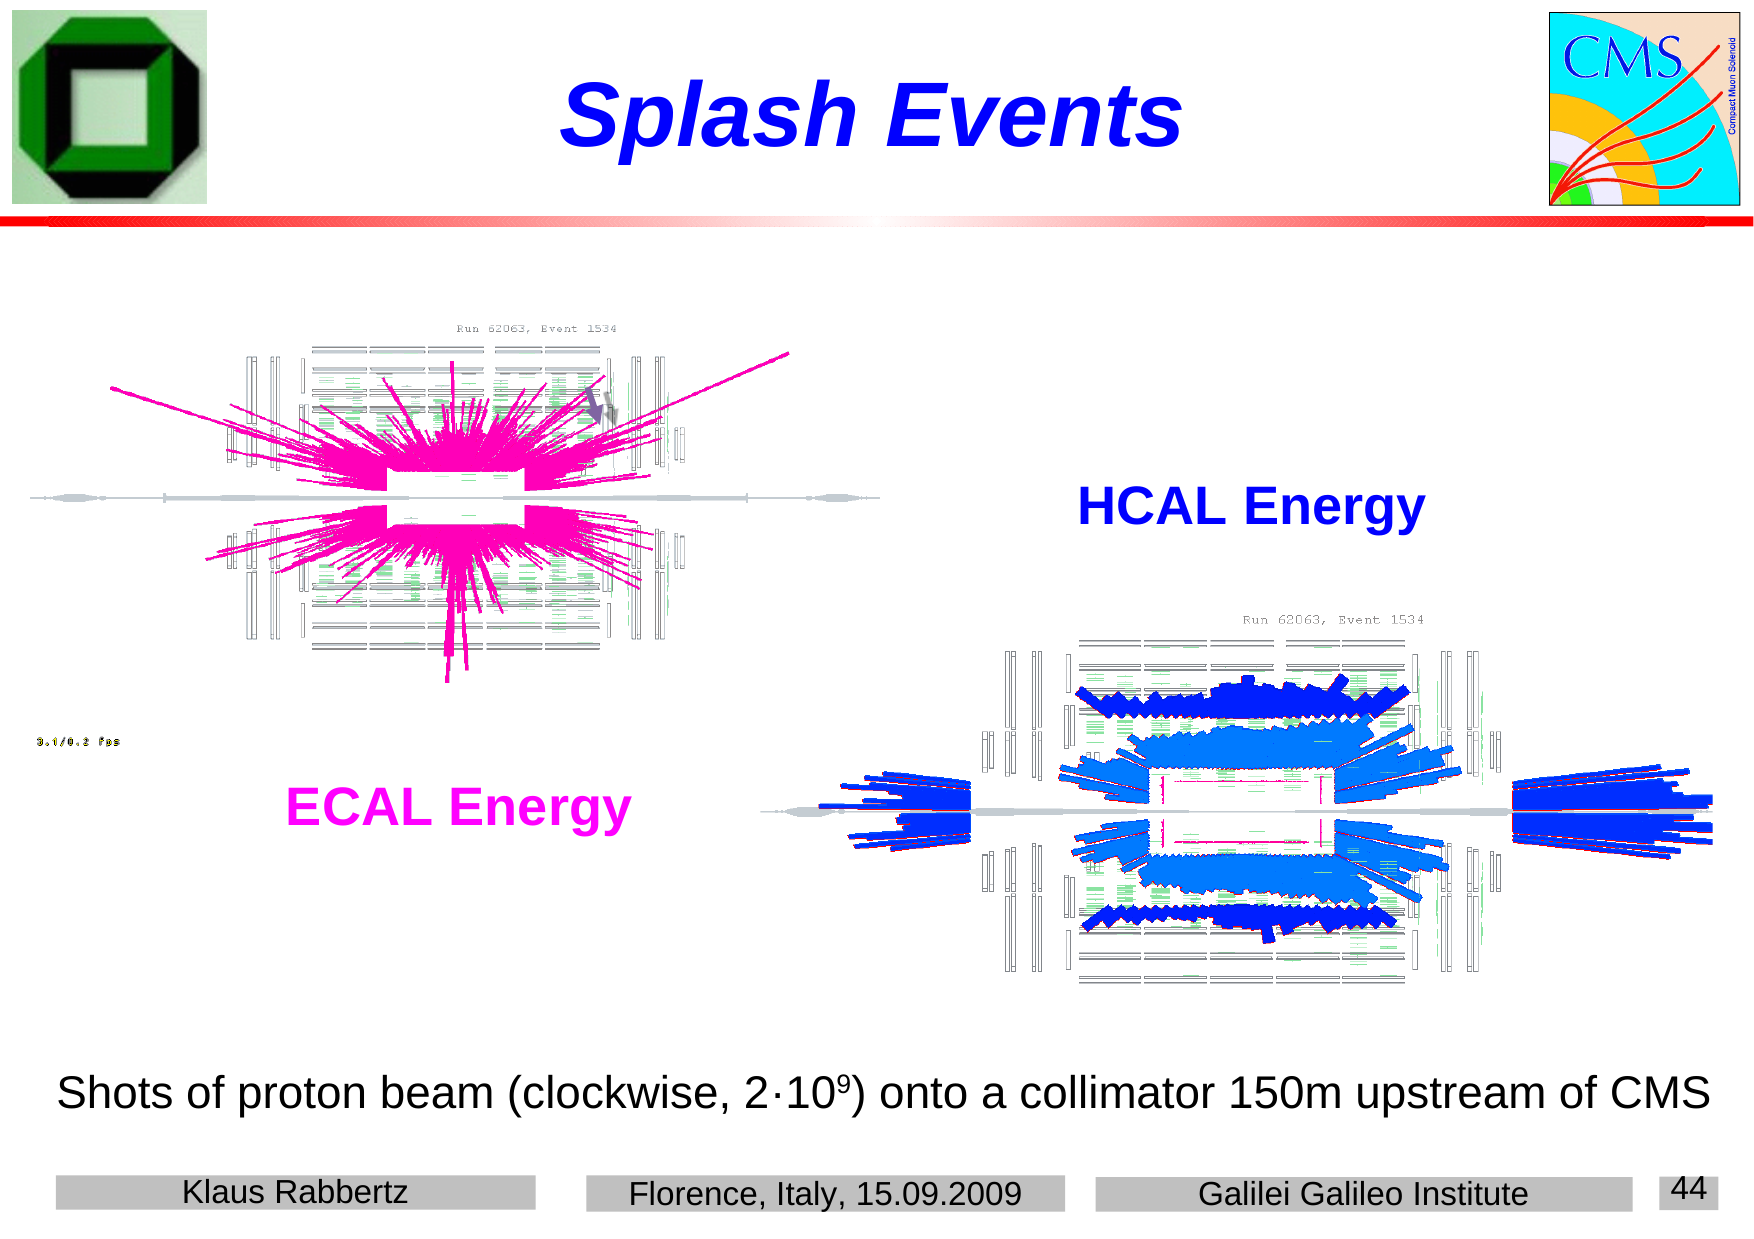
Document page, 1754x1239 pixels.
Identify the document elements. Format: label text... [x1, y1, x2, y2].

text_box HCAL Energy [1065, 469, 1439, 544]
text_box Shots of proton beam (clockwise, 2·109) onto a collimator 150m upstream of CMS [44, 1060, 1722, 1124]
picture [12, 10, 207, 204]
text_box ECAL Energy [273, 770, 645, 845]
picture [30, 245, 1713, 1038]
title Splash Events [220, 16, 1525, 213]
picture [1548, 11, 1741, 206]
